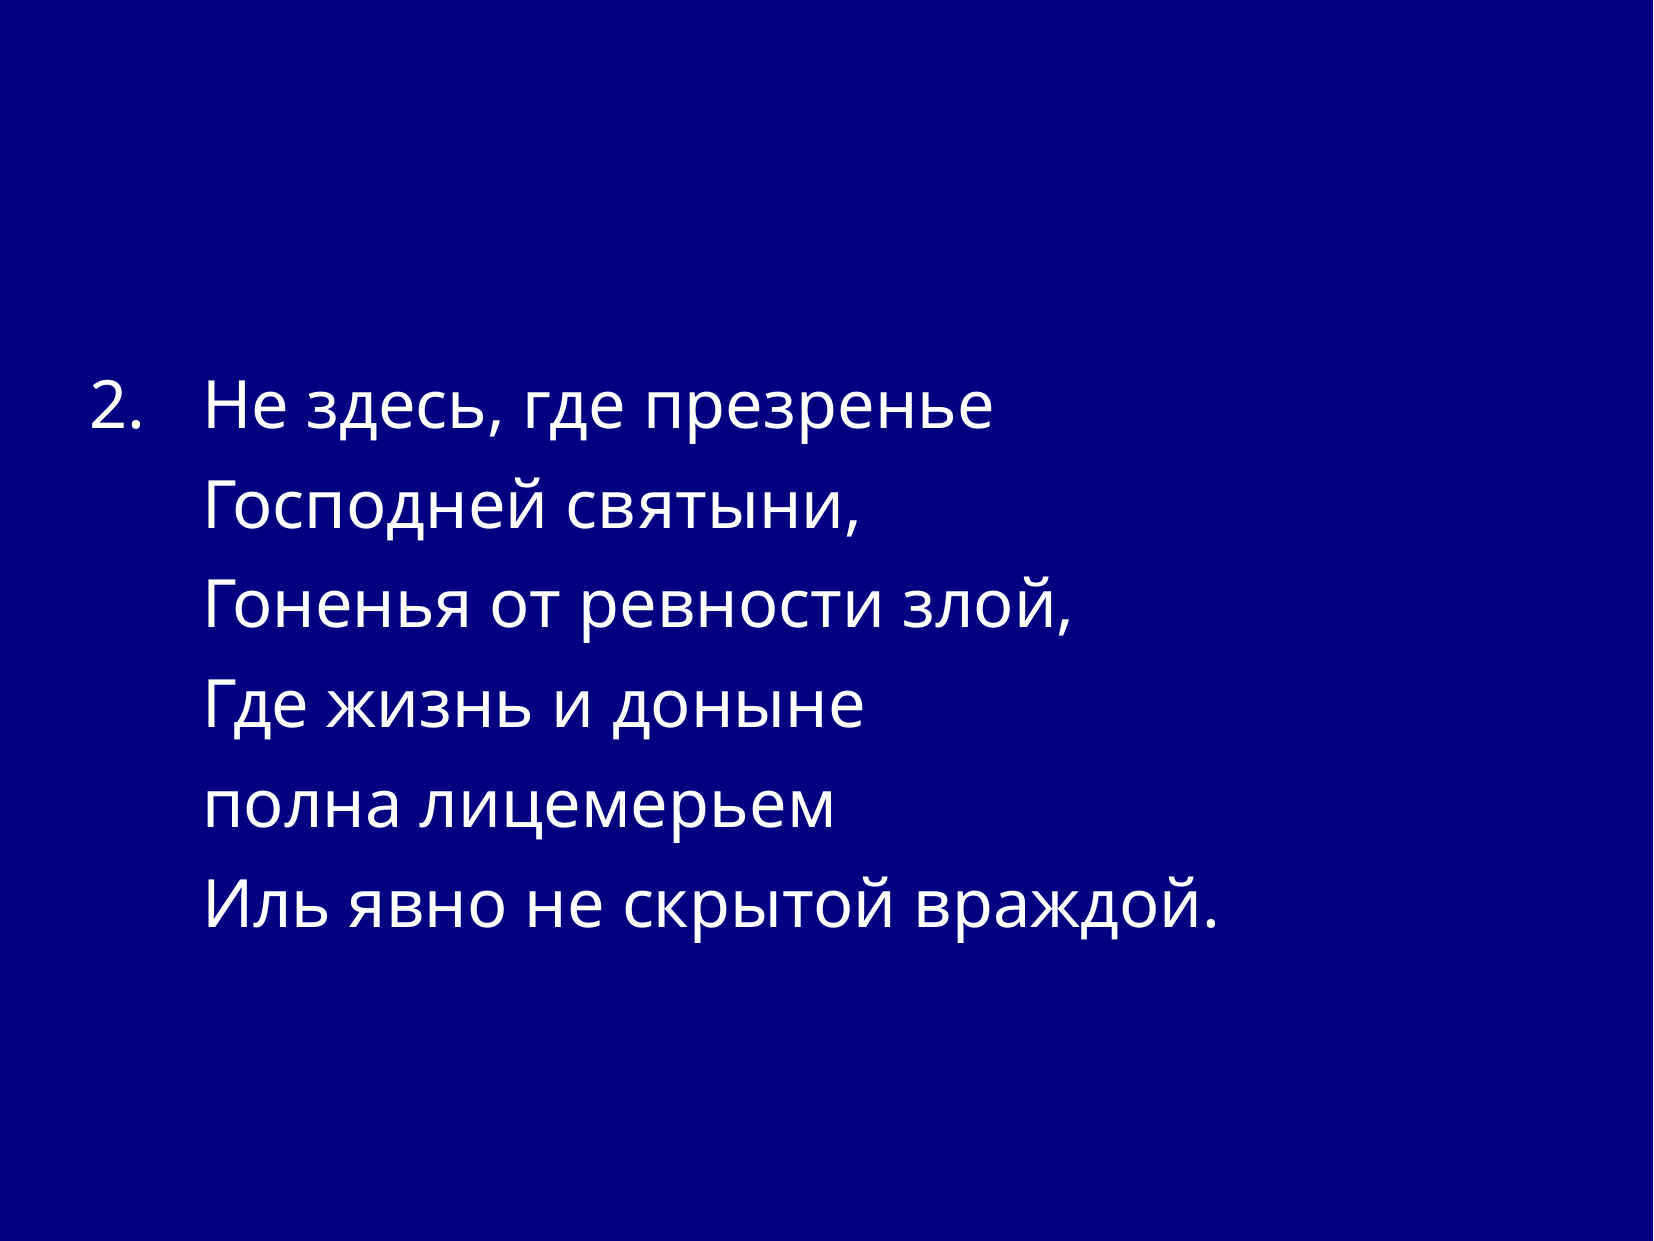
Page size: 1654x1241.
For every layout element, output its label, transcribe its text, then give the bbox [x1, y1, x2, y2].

text_box 2. Не здесь, где презренье Господней святыни, Гоненья от ревности злой, Где жизнь и доныне полна лицемерьем Иль явно не скрытой враждой. [75, 150, 1576, 1163]
